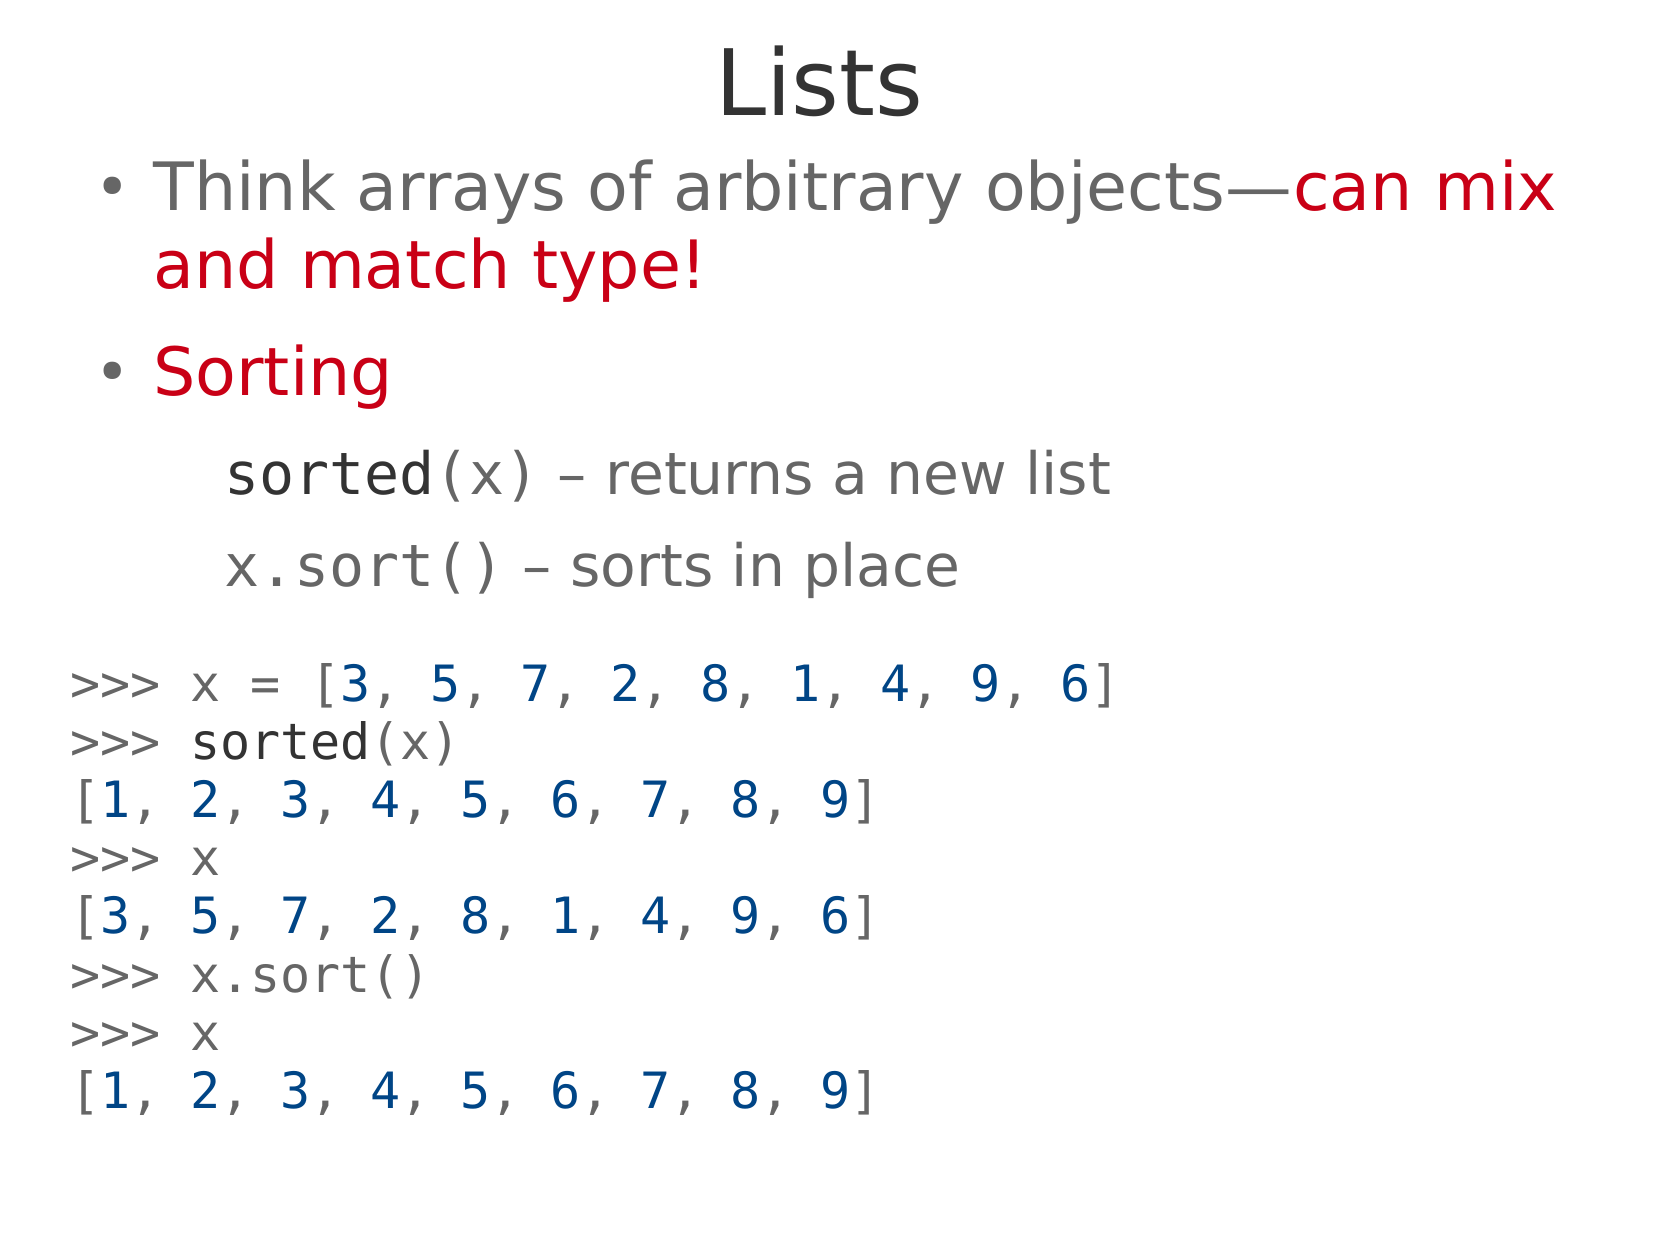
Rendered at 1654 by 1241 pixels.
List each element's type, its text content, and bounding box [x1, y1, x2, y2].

list Think arrays of arbitrary objects—can mix and match type! Sorting sorted(x) – returns a new list x.sort() – sorts in place [82, 148, 1571, 647]
title Lists [75, 0, 1564, 188]
text_box >>> x = [3, 5, 7, 2, 8, 1, 4, 9, 6] >>> sorted(x) [1, 2, 3, 4, 5, 6, 7, 8, 9] >>> x [3, 5, 7, 2, 8, 1, 4, 9, 6] >>> x.sort() >>> x [1, 2, 3, 4, 5, 6, 7, 8, 9] [37, 647, 1576, 1128]
